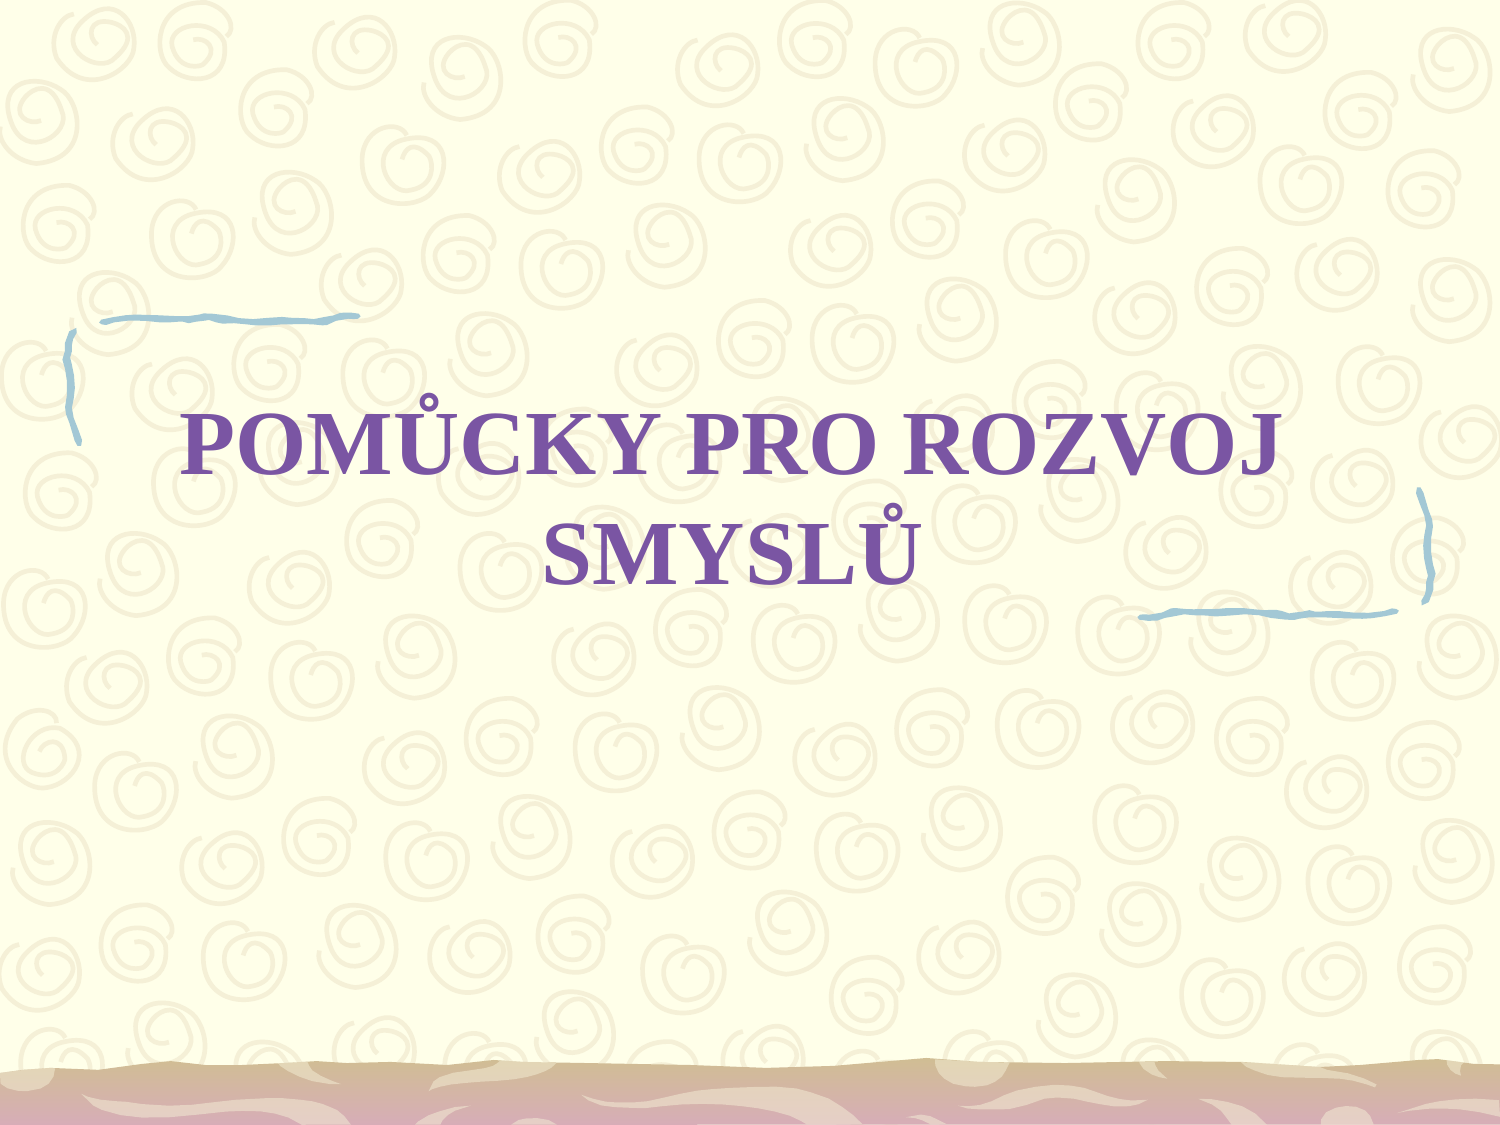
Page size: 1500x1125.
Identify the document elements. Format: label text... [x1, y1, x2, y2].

title POMŮCKY PRO ROZVOJ SMYSLŮ [112, 375, 1353, 705]
